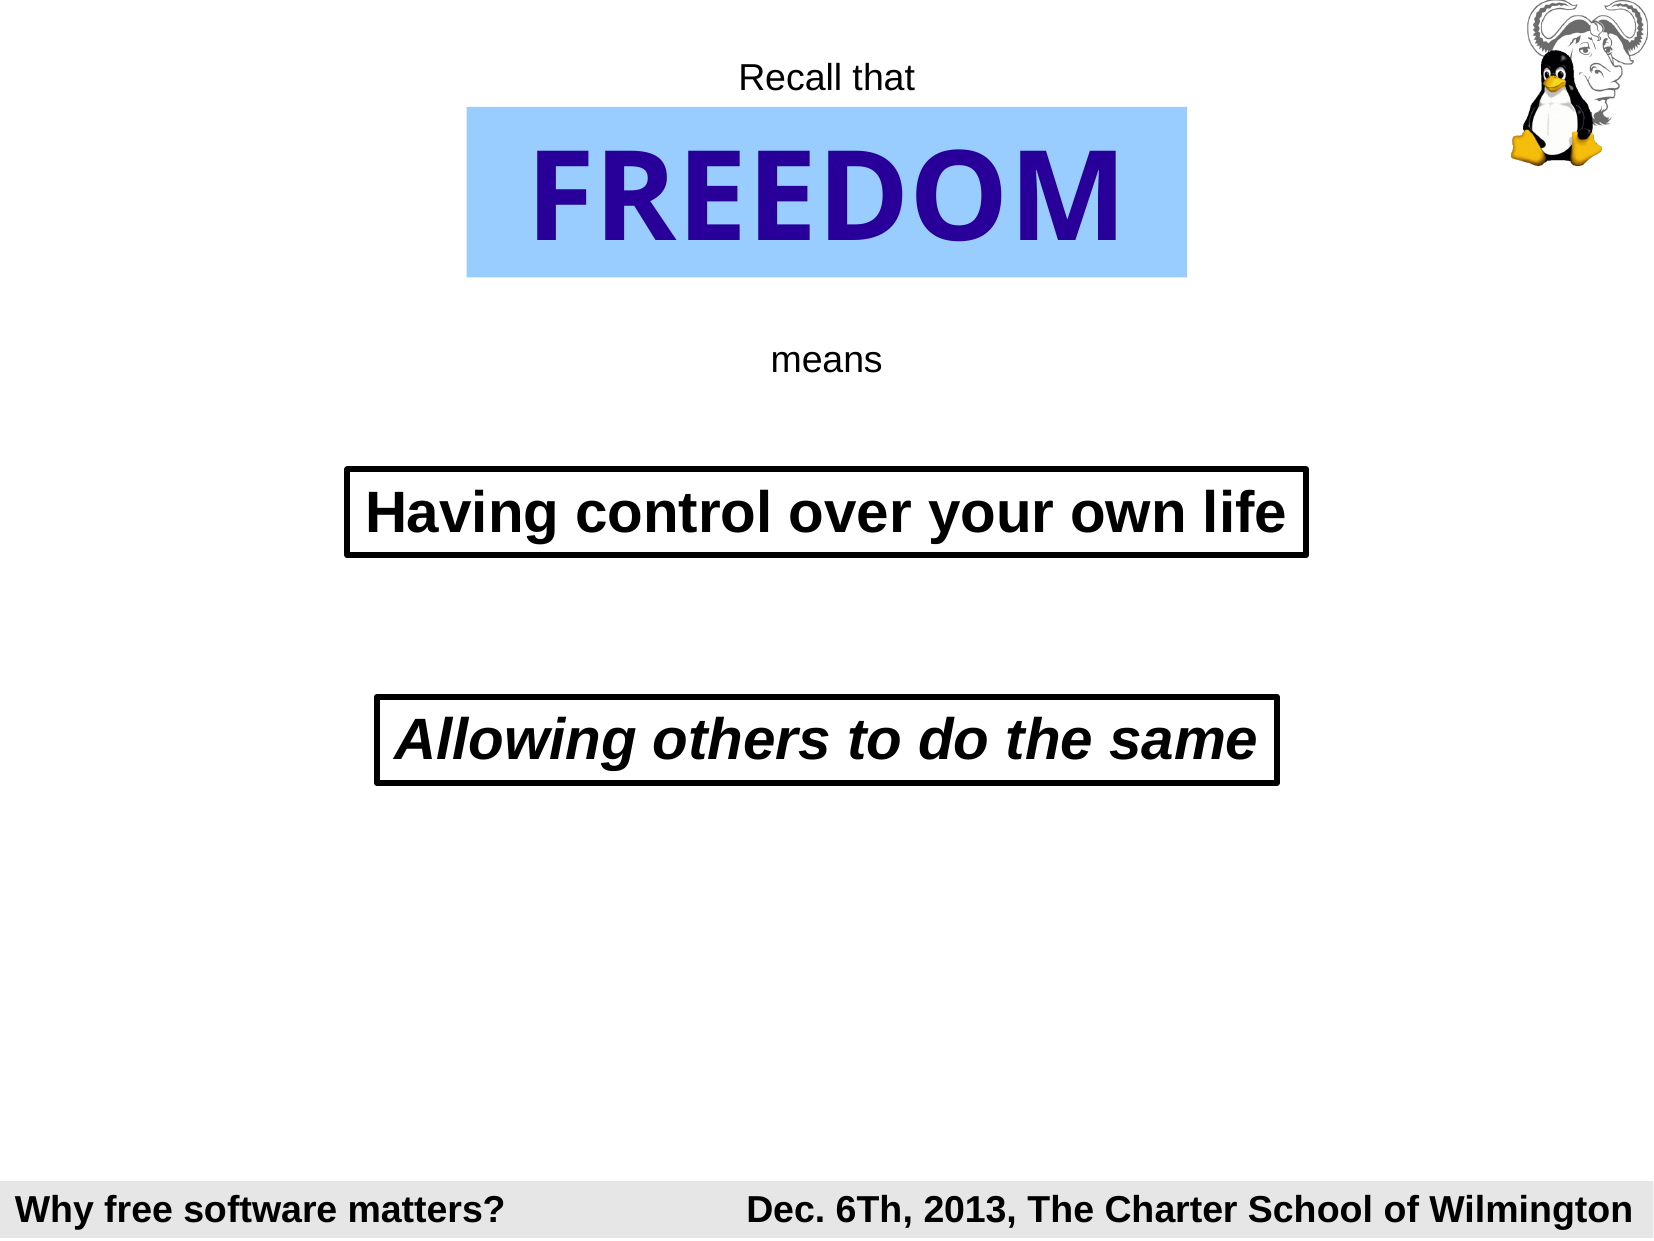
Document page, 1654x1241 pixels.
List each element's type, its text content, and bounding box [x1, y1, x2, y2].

picture [1511, 0, 1648, 166]
text_box Having control over your own life [347, 469, 1307, 556]
text_box Why free software matters? Dec. 6Th, 2013, The Charter School of Wilmington [0, 1181, 1654, 1238]
text_box means [755, 330, 898, 388]
title FREEDOM [466, 118, 1188, 267]
text_box Recall that [723, 49, 931, 107]
text_box Allowing others to do the same [376, 696, 1277, 783]
